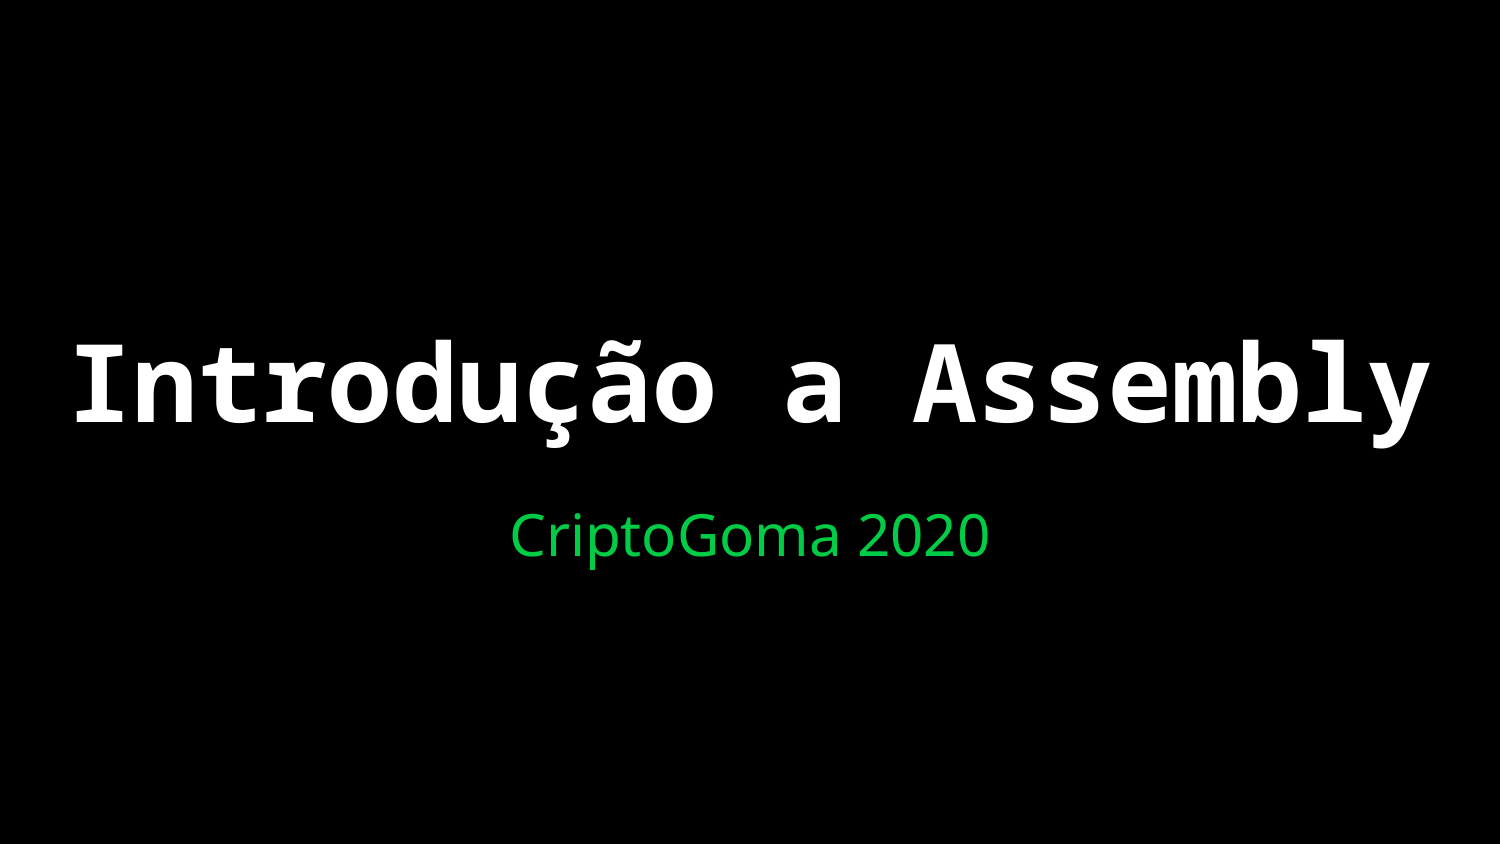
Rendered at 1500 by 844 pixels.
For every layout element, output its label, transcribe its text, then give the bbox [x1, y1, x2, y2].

title Introdução a Assembly [51, 252, 1449, 482]
subtitle CriptoGoma 2020 [51, 482, 1449, 613]
